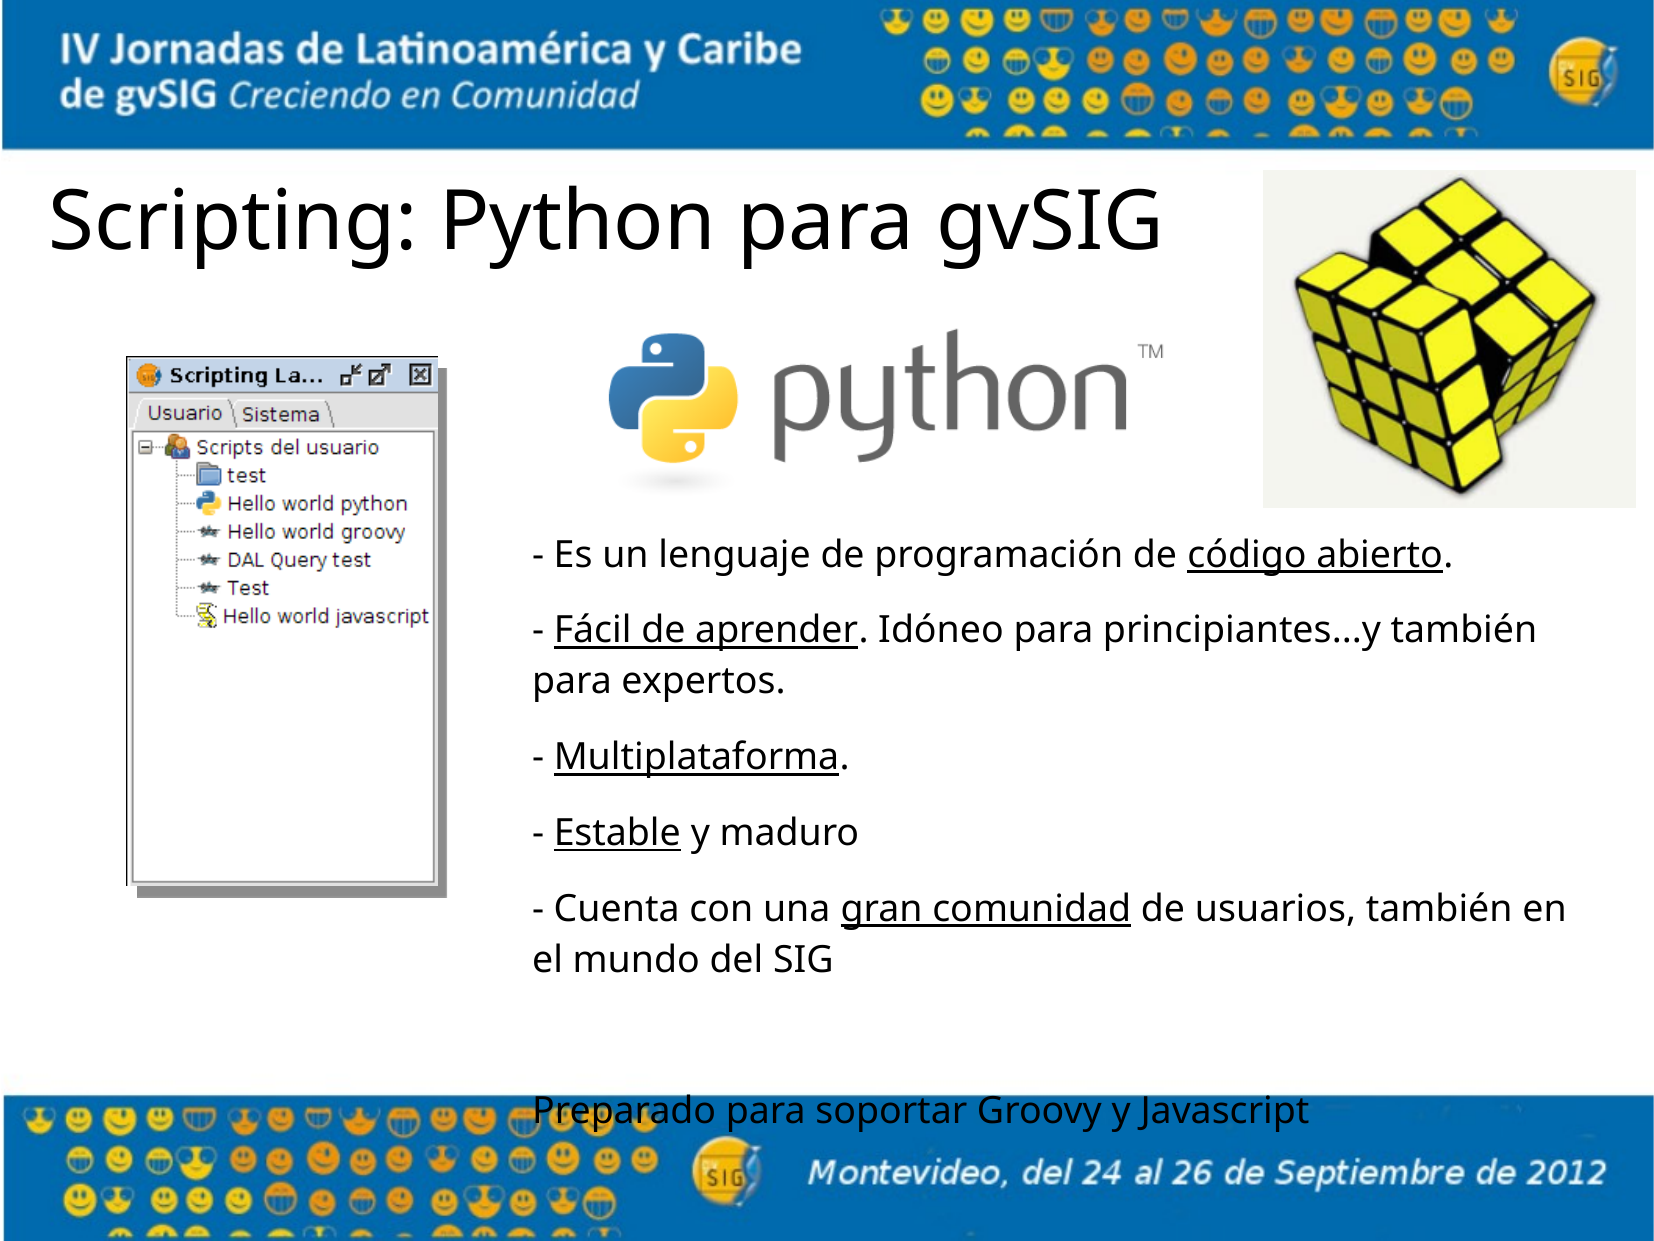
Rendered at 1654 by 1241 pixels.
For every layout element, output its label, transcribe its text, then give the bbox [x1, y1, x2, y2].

text_box - Es un lenguaje de programación de código abierto. - Fácil de aprender. Idóneo para principiantes...y también para expertos. - Multiplataforma. - Estable y maduro - Cuenta con una gran comunidad de usuarios, también en el mundo del SIG Preparado para soportar Groovy y Javascript [517, 519, 1607, 1110]
title Scripting: Python para gvSIG [48, 170, 1263, 264]
picture [1, 0, 1654, 1241]
